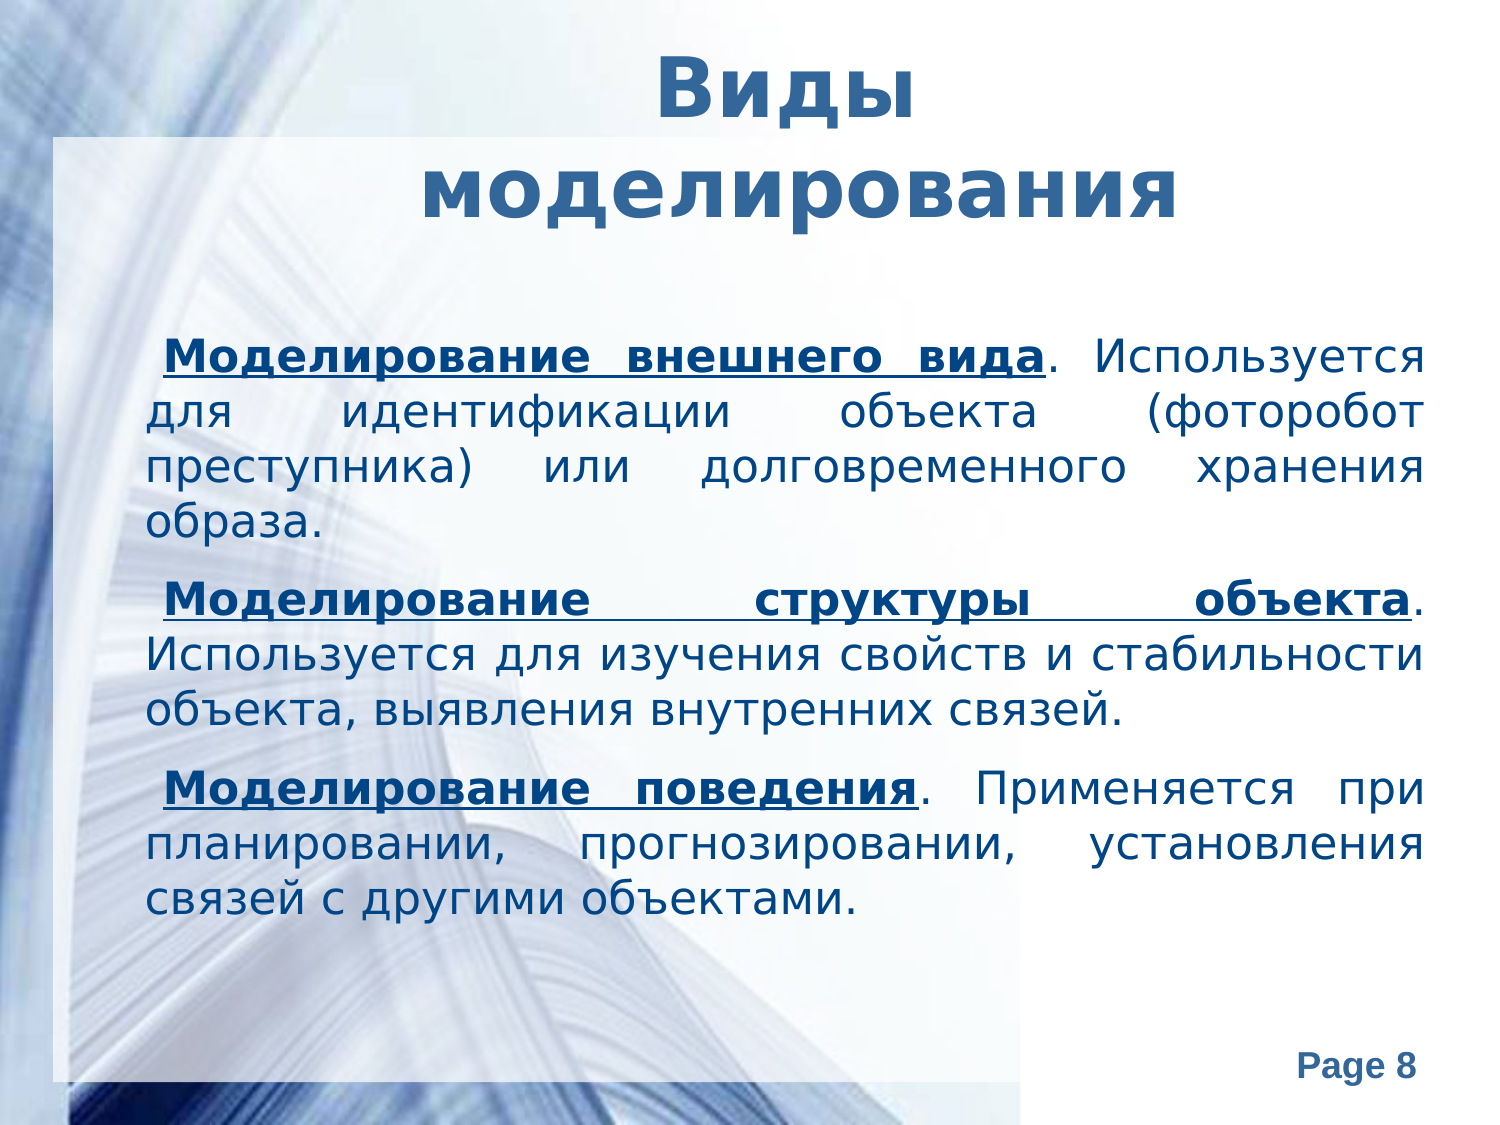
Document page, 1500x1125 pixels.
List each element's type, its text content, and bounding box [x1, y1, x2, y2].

picture [0, 0, 1500, 1125]
text_box Виды моделирования [403, 26, 1197, 242]
text_box Моделирование внешнего вида. Используется для идентификации объекта (фоторобот преступника) или долговременного хранения образа. Моделирование структуры объекта. Используется для изучения свойств и стабильности объекта, выявления внутренних связей. Моделирование поведения. Применяется при планировании, прогнозировании, установления связей с другими объектами. [129, 318, 1441, 1125]
